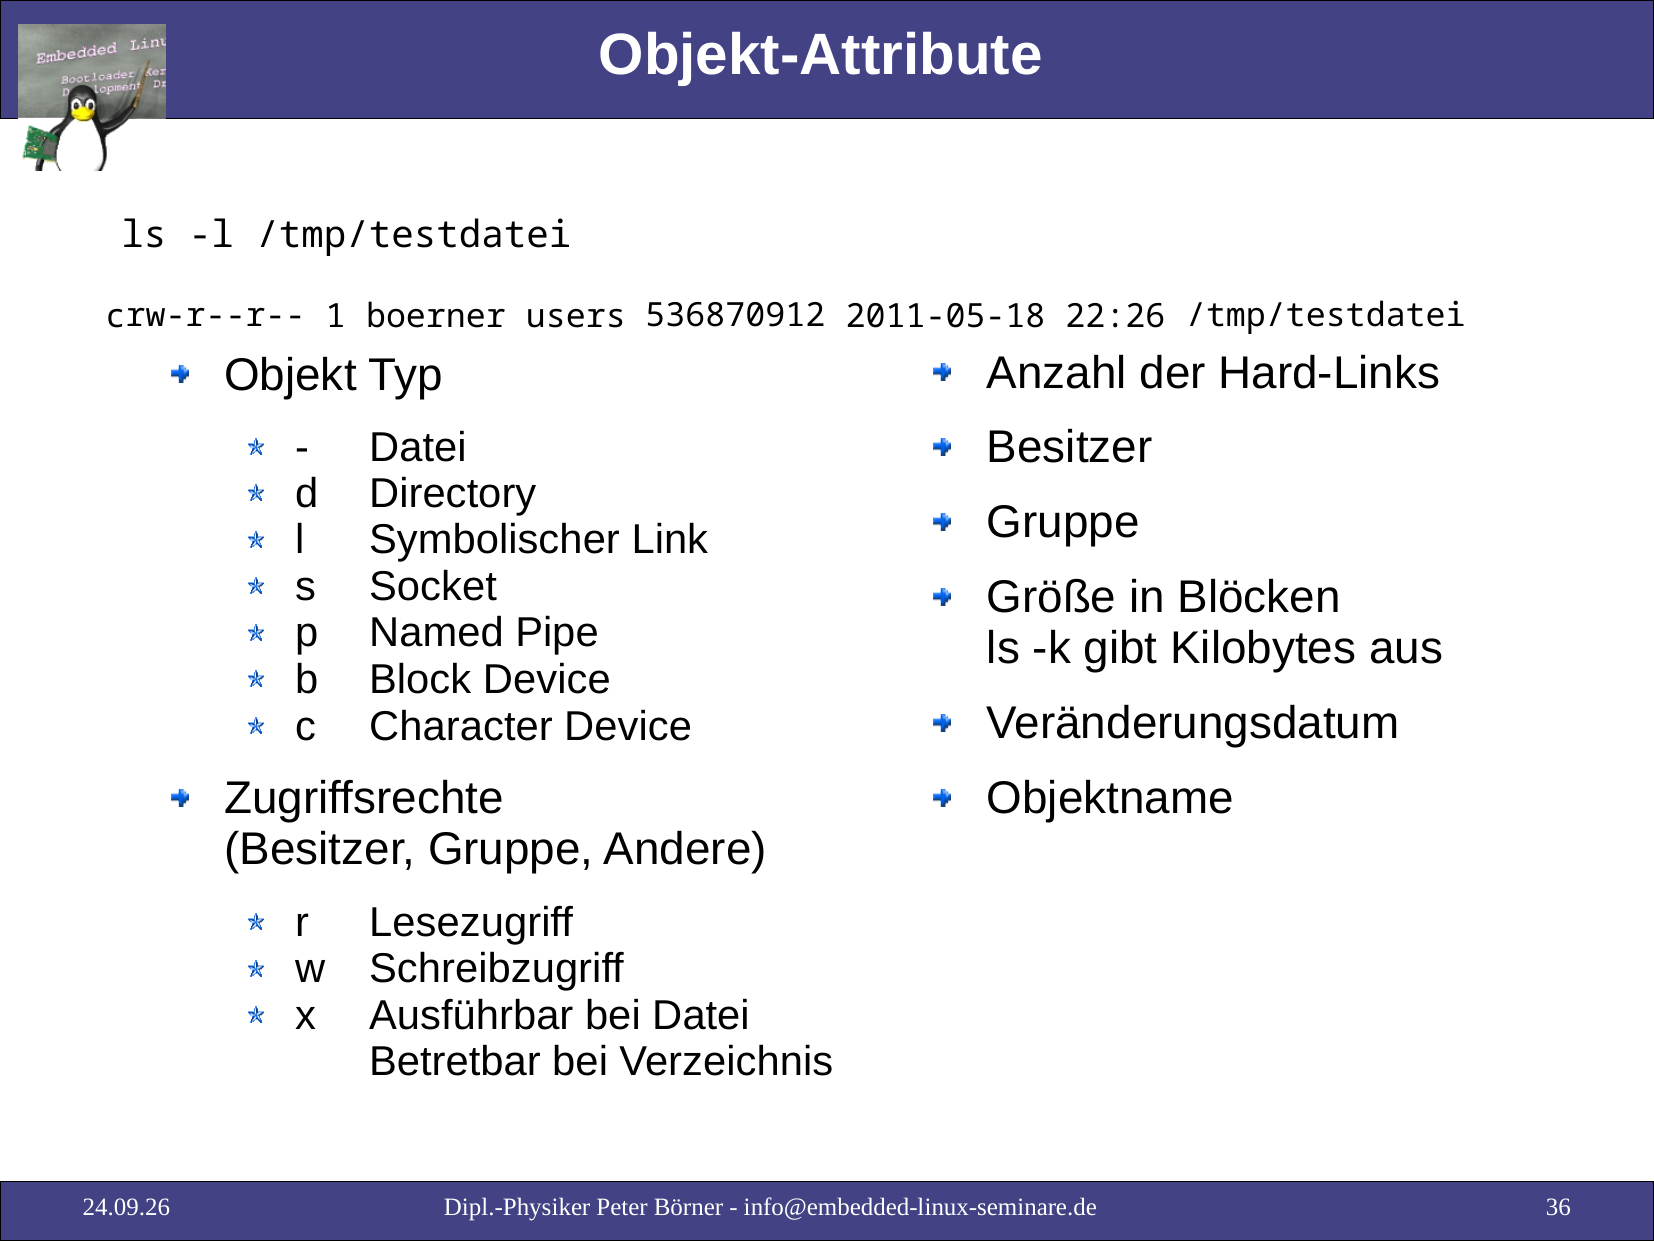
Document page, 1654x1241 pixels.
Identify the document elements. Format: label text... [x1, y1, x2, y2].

text_box 2011-05-18 22:26 [845, 287, 1166, 341]
list Objekt Typ - Datei d Directory l Symbolischer Link s Socket p Named Pipe b Block Device c Character Device Zugriffsrechte (Besitzer, Gruppe, Andere) r Lesezugriff w Schreibzugriff x Ausführbar bei Datei Betretbar bei Verzeichnis [82, 348, 866, 1167]
list Anzahl der Hard-Links Besitzer Gruppe Größe in Blöcken ls -k gibt Kilobytes aus Veränderungsdatum Objektname [845, 346, 1572, 1166]
text_box ls -l /tmp/testdatei [106, 200, 587, 259]
text_box rw-r--r-- [126, 287, 306, 341]
text_box 536870912 [645, 287, 826, 341]
text_box c [105, 287, 126, 341]
text_box 1 [325, 287, 346, 341]
text_box /tmp/testdatei [1186, 287, 1467, 341]
text_box users [525, 287, 626, 341]
title Objekt-Attribute [76, 19, 1565, 89]
text_box boerner [365, 287, 507, 342]
picture [18, 24, 166, 171]
